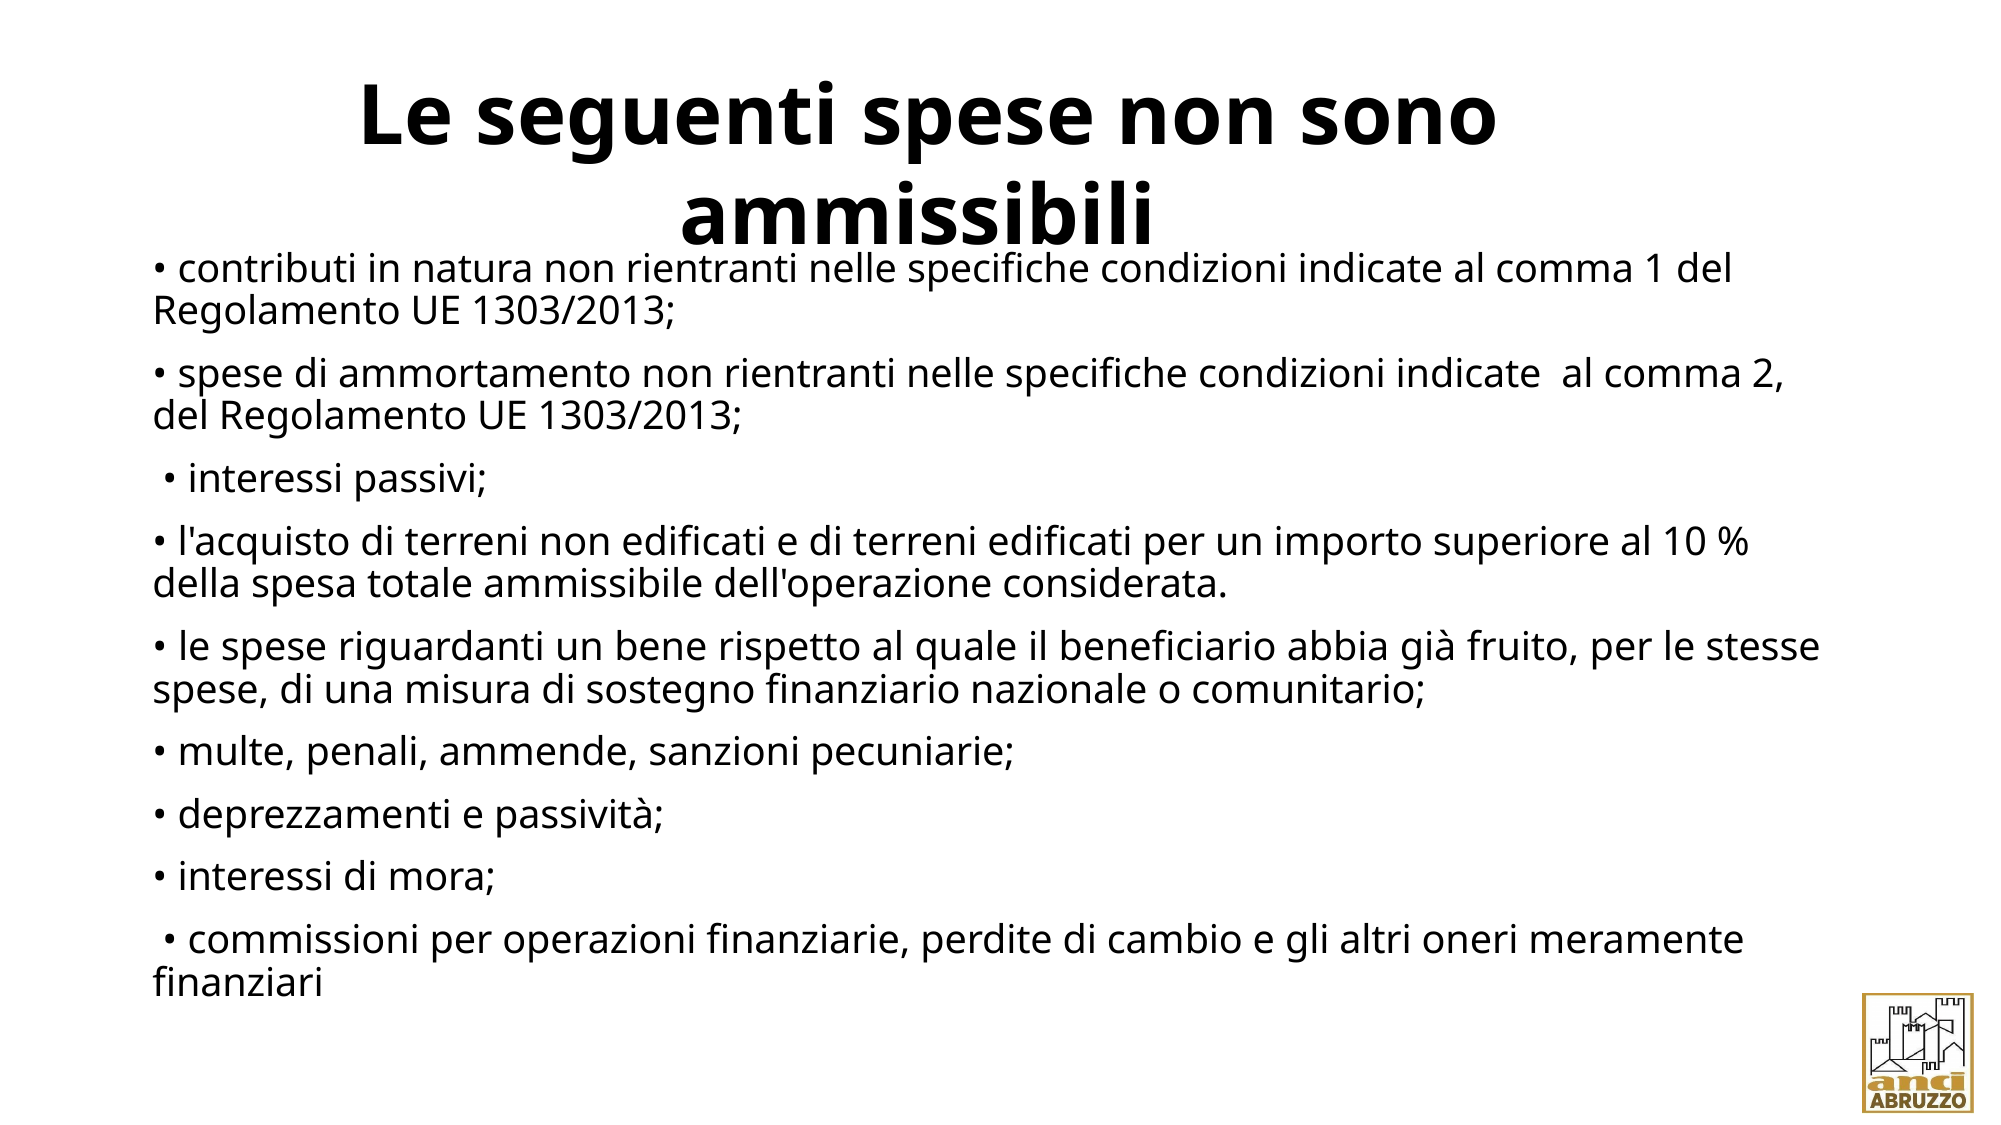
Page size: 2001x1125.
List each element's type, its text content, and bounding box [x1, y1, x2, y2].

list • contributi in natura non rientranti nelle specifiche condizioni indicate al comma 1 del Regolamento UE 1303/2013; • spese di ammortamento non rientranti nelle specifiche condizioni indicate al comma 2, del Regolamento UE 1303/2013; • interessi passivi; • l'acquisto di terreni non edificati e di terreni edificati per un importo superiore al 10 % della spesa totale ammissibile dell'operazione considerata. • le spese riguardanti un bene rispetto al quale il beneficiario abbia già fruito, per le stesse spese, di una misura di sostegno finanziario nazionale o comunitario; • multe, penali, ammende, sanzioni pecuniarie; • deprezzamenti e passività; • interessi di mora; • commissioni per operazioni finanziarie, perdite di cambio e gli altri oneri meramente finanziari [137, 240, 1863, 1014]
text_box Le seguenti spese non sono ammissibili [193, 53, 1665, 170]
